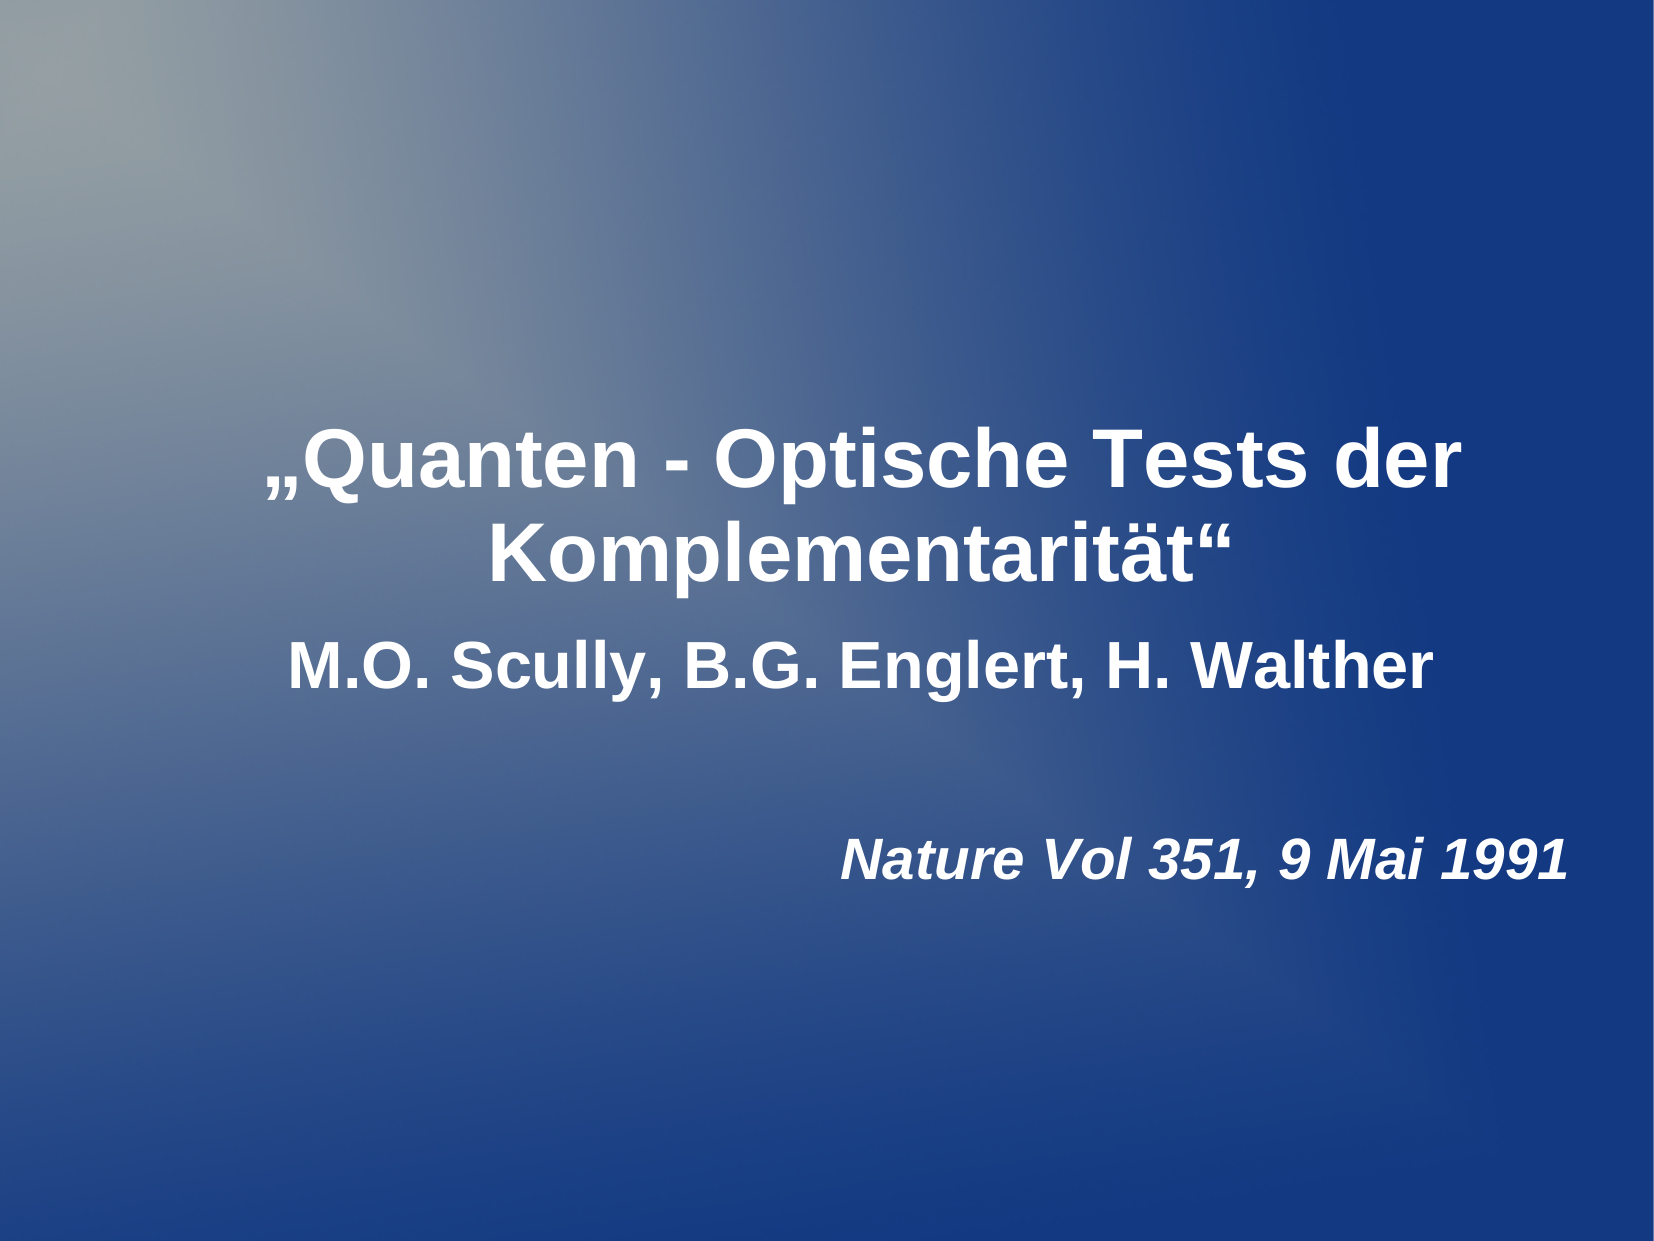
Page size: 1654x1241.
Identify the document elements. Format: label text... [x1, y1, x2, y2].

picture [0, 0, 1654, 1241]
list „Quanten - Optische Tests der Komplementarität“ M.O. Scully, B.G. Englert, H. Walther Nature Vol 351, 9 Mai 1991 [82, 290, 1571, 1099]
